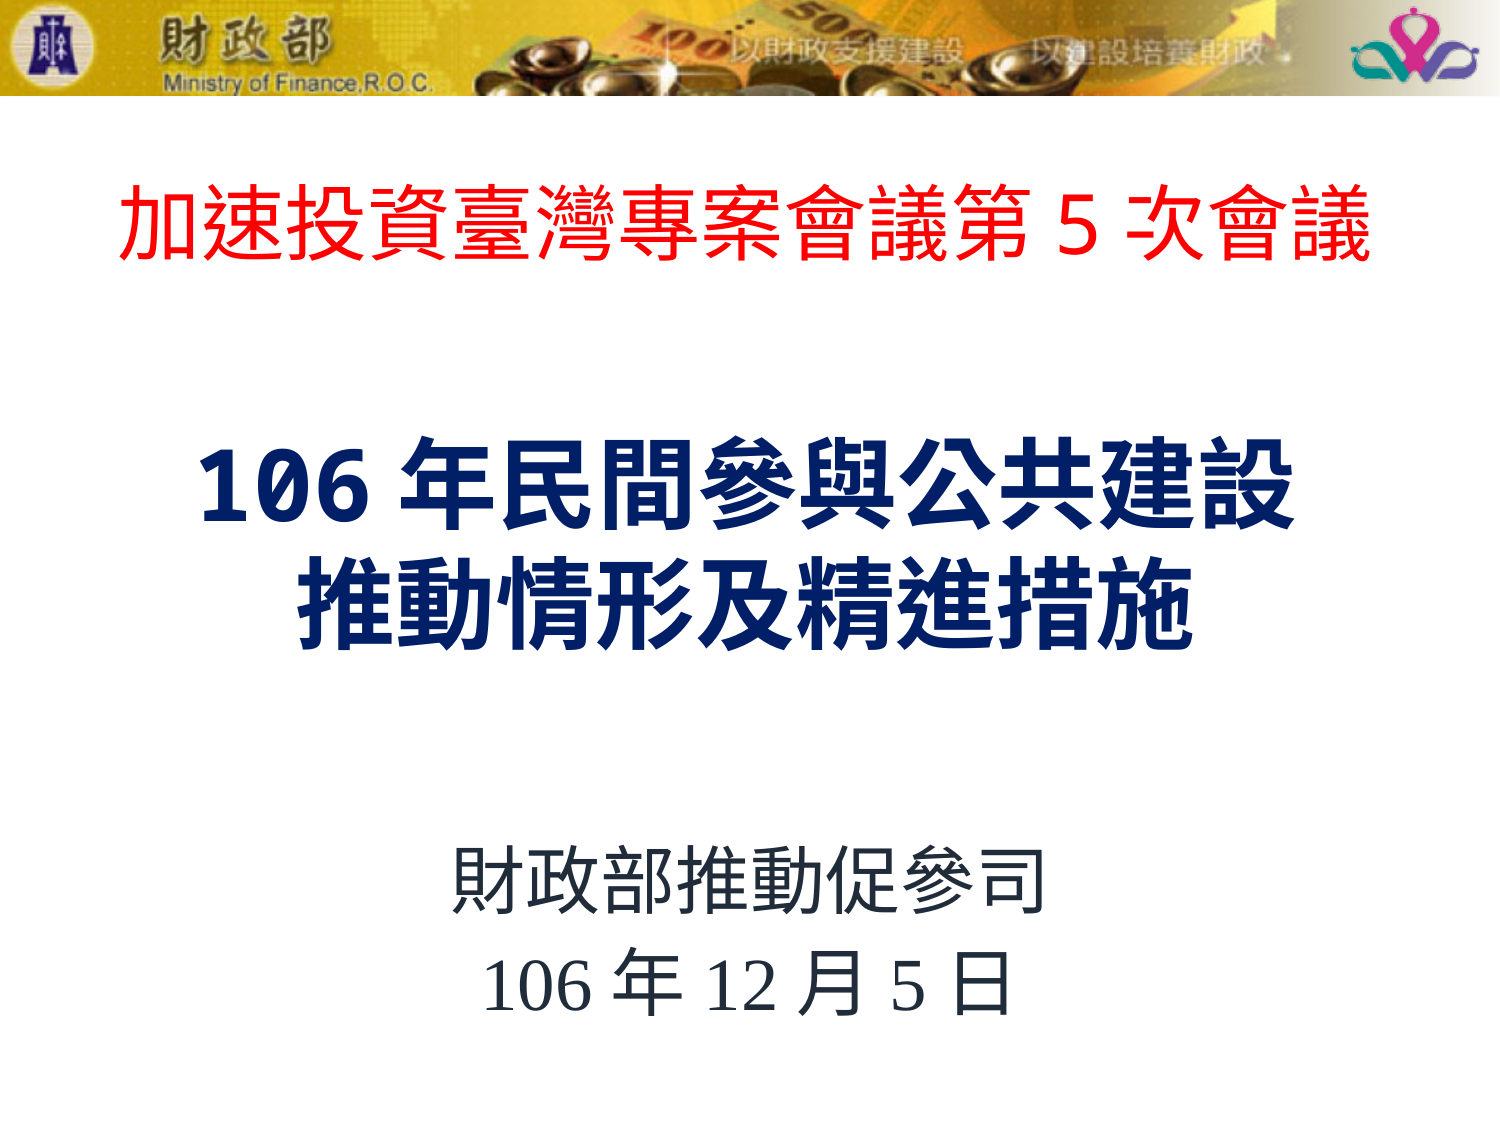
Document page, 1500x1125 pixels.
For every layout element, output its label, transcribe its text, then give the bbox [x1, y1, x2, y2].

text_box 加速投資臺灣專案會議第5次會議 106年民間參與公共建設 推動情形及精進措施 [77, 171, 1415, 661]
text_box 財政部推動促參司 106年12月5日 [378, 833, 1122, 1026]
picture [0, 0, 1500, 96]
